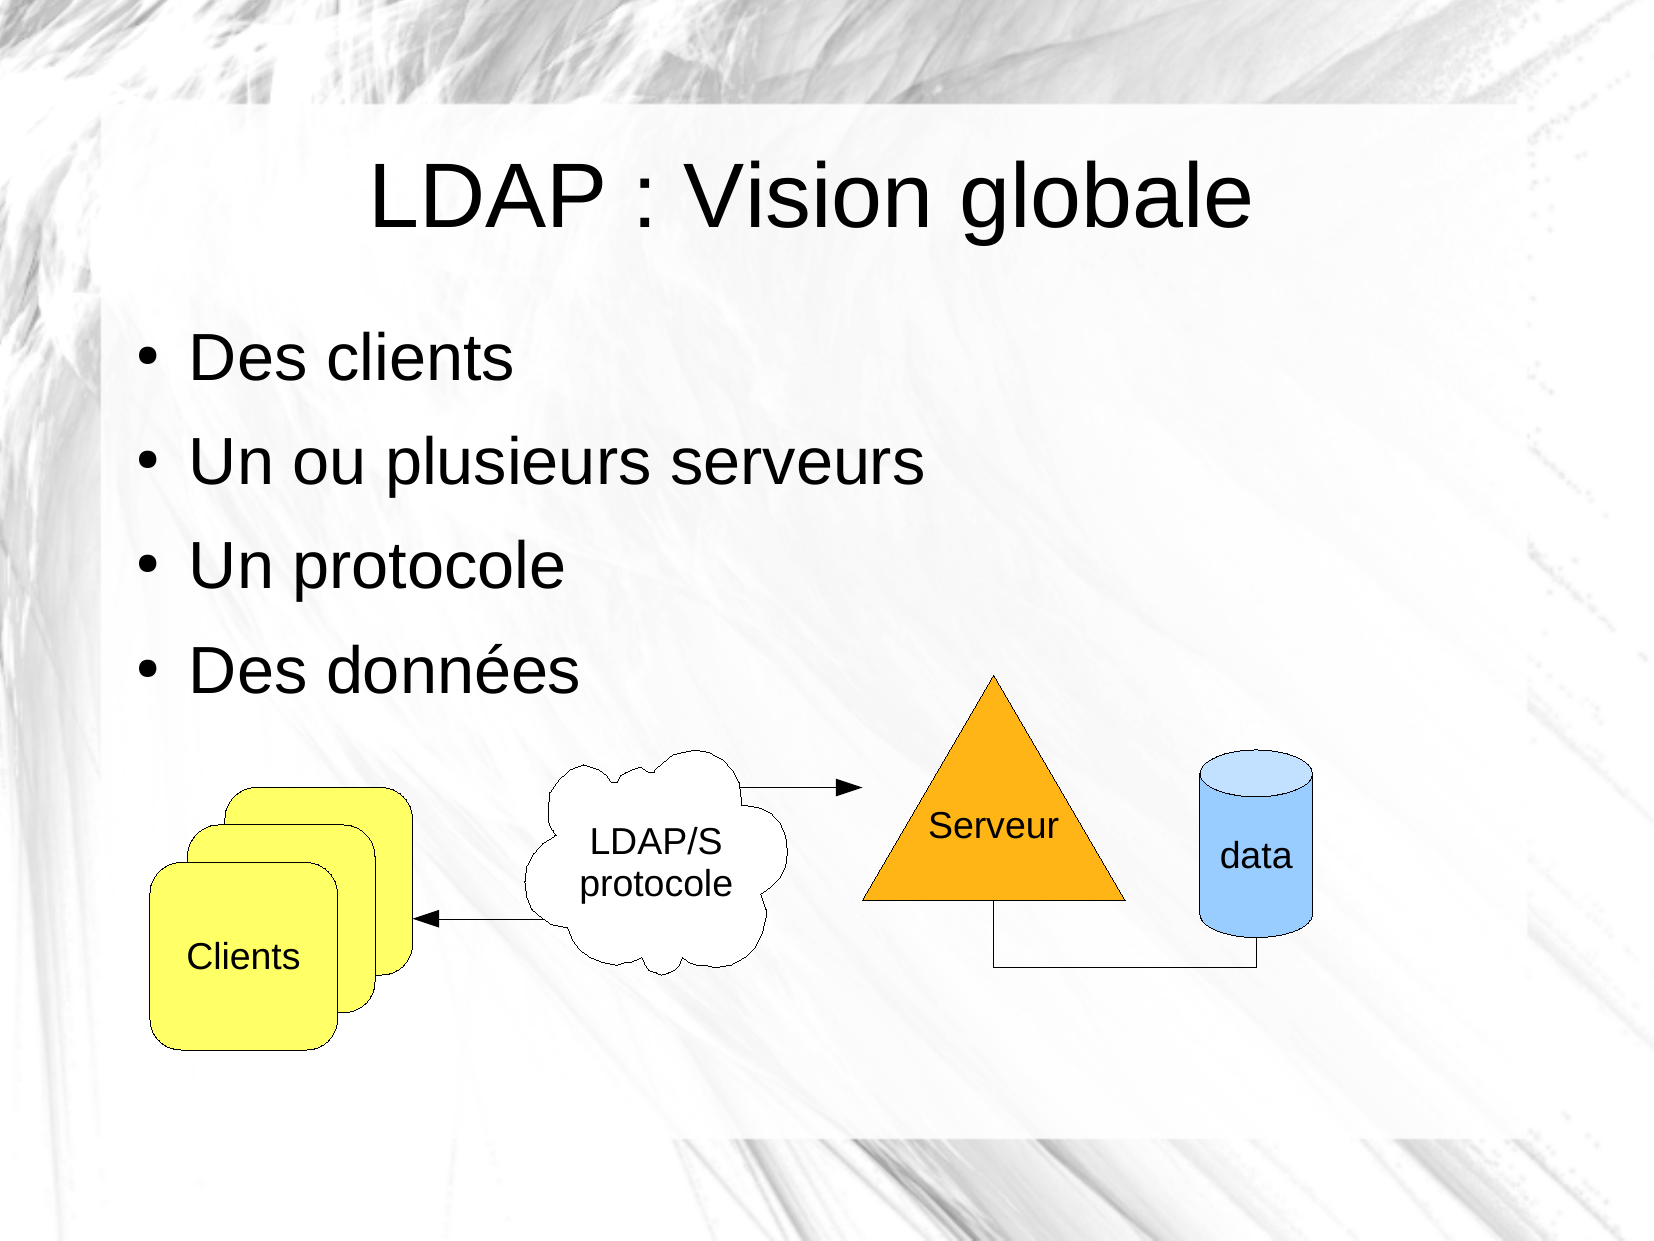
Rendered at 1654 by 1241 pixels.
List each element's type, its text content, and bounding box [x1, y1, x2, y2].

text_box LDAP/S protocole [524, 750, 788, 976]
list Des clients Un ou plusieurs serveurs Un protocole Des données [413, 920, 568, 931]
text_box Clients [224, 787, 413, 976]
title LDAP : Vision globale [118, 119, 1506, 273]
list Des clients Un ou plusieurs serveurs Un protocole Des données [118, 319, 1571, 931]
picture [0, 0, 1654, 1241]
text_box data [1199, 774, 1313, 938]
text_box Clients [187, 824, 376, 1013]
text_box Serveur [862, 675, 1126, 901]
text_box Clients [149, 862, 338, 1051]
